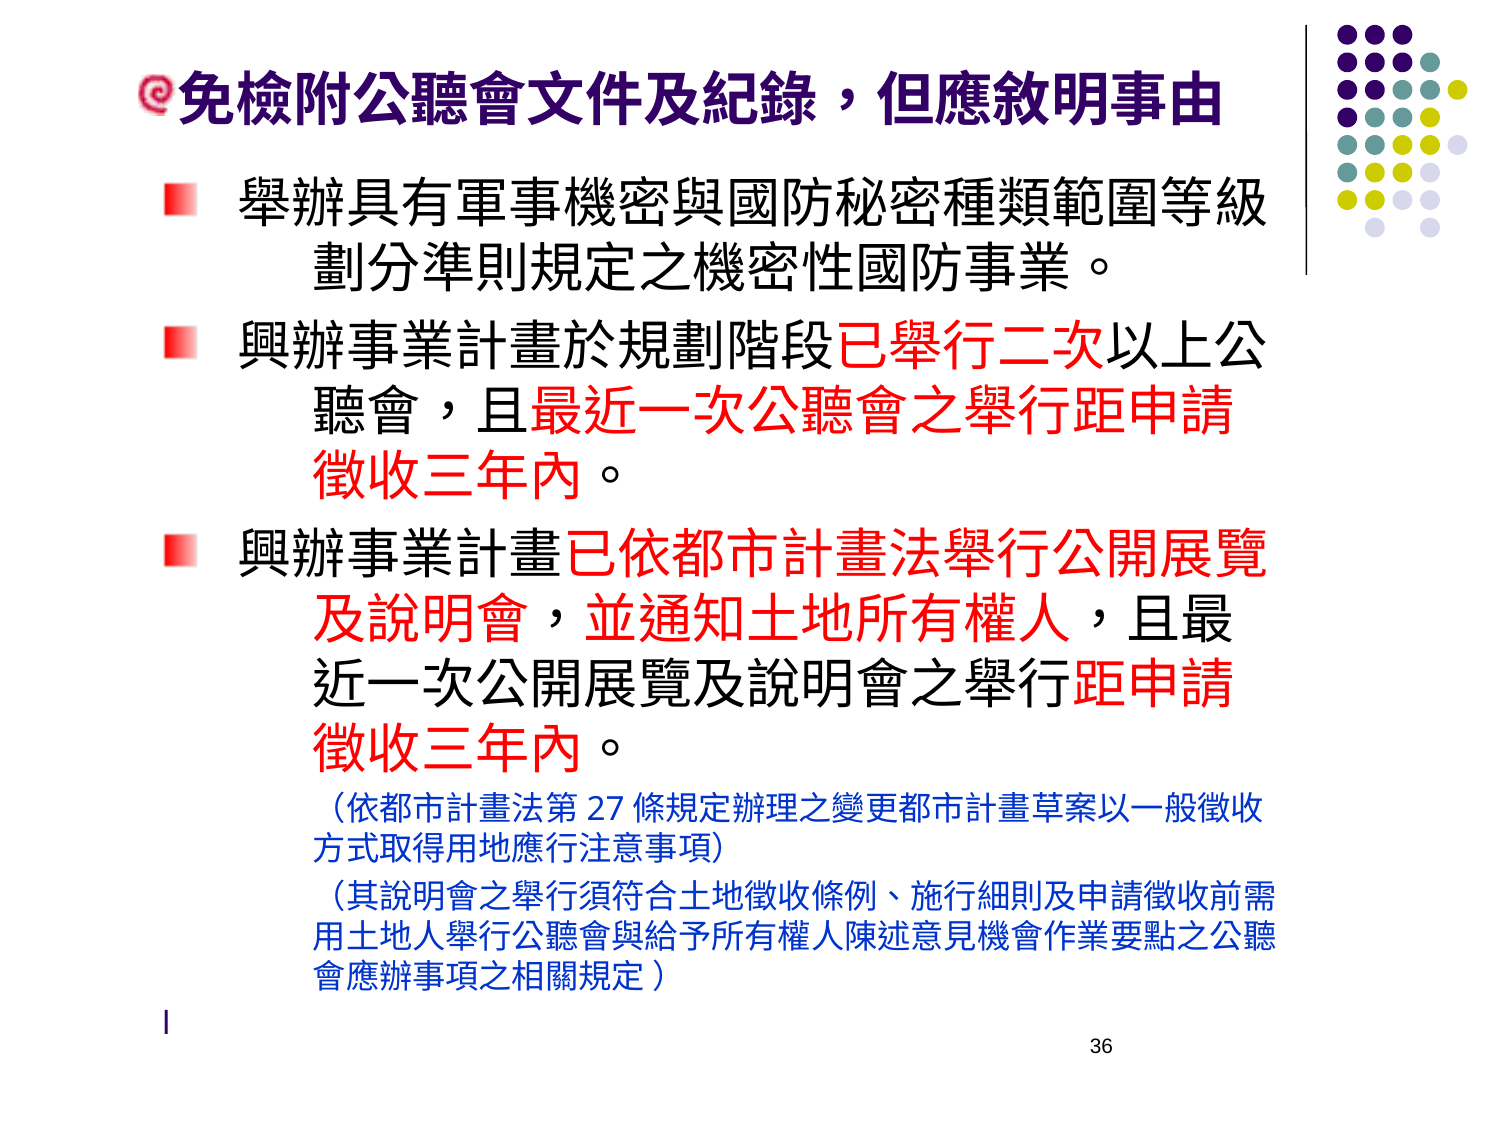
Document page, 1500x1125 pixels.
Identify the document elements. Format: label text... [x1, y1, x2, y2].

title 免檢附公聽會文件及紀錄，但應敘明事由 [123, 19, 1258, 138]
list 舉辦具有軍事機密與國防秘密種類範圍等級劃分準則規定之機密性國防事業。 興辦事業計畫於規劃階段已舉行二次以上公聽會，且最近一次公聽會之舉行距申請徵收三年內。 興辦事業計畫已依都市計畫法舉行公開展覽及說明會，並通知土地所有權人，且最近一次公開展覽及說明會之舉行距申請徵收三年內。 （依都市計畫法第27條規定辦理之變更都市計畫草案以一般徵收方式取得用地應行注意事項） （其說明會之舉行須符合土地徵收條例、施行細則及申請徵收前需用土地人舉行公聽會與給予所有權人陳述意見機會作業要點之公聽會應辦事項之相關規定 ） [147, 160, 1294, 1059]
text_box [1074, 1025, 1426, 1101]
